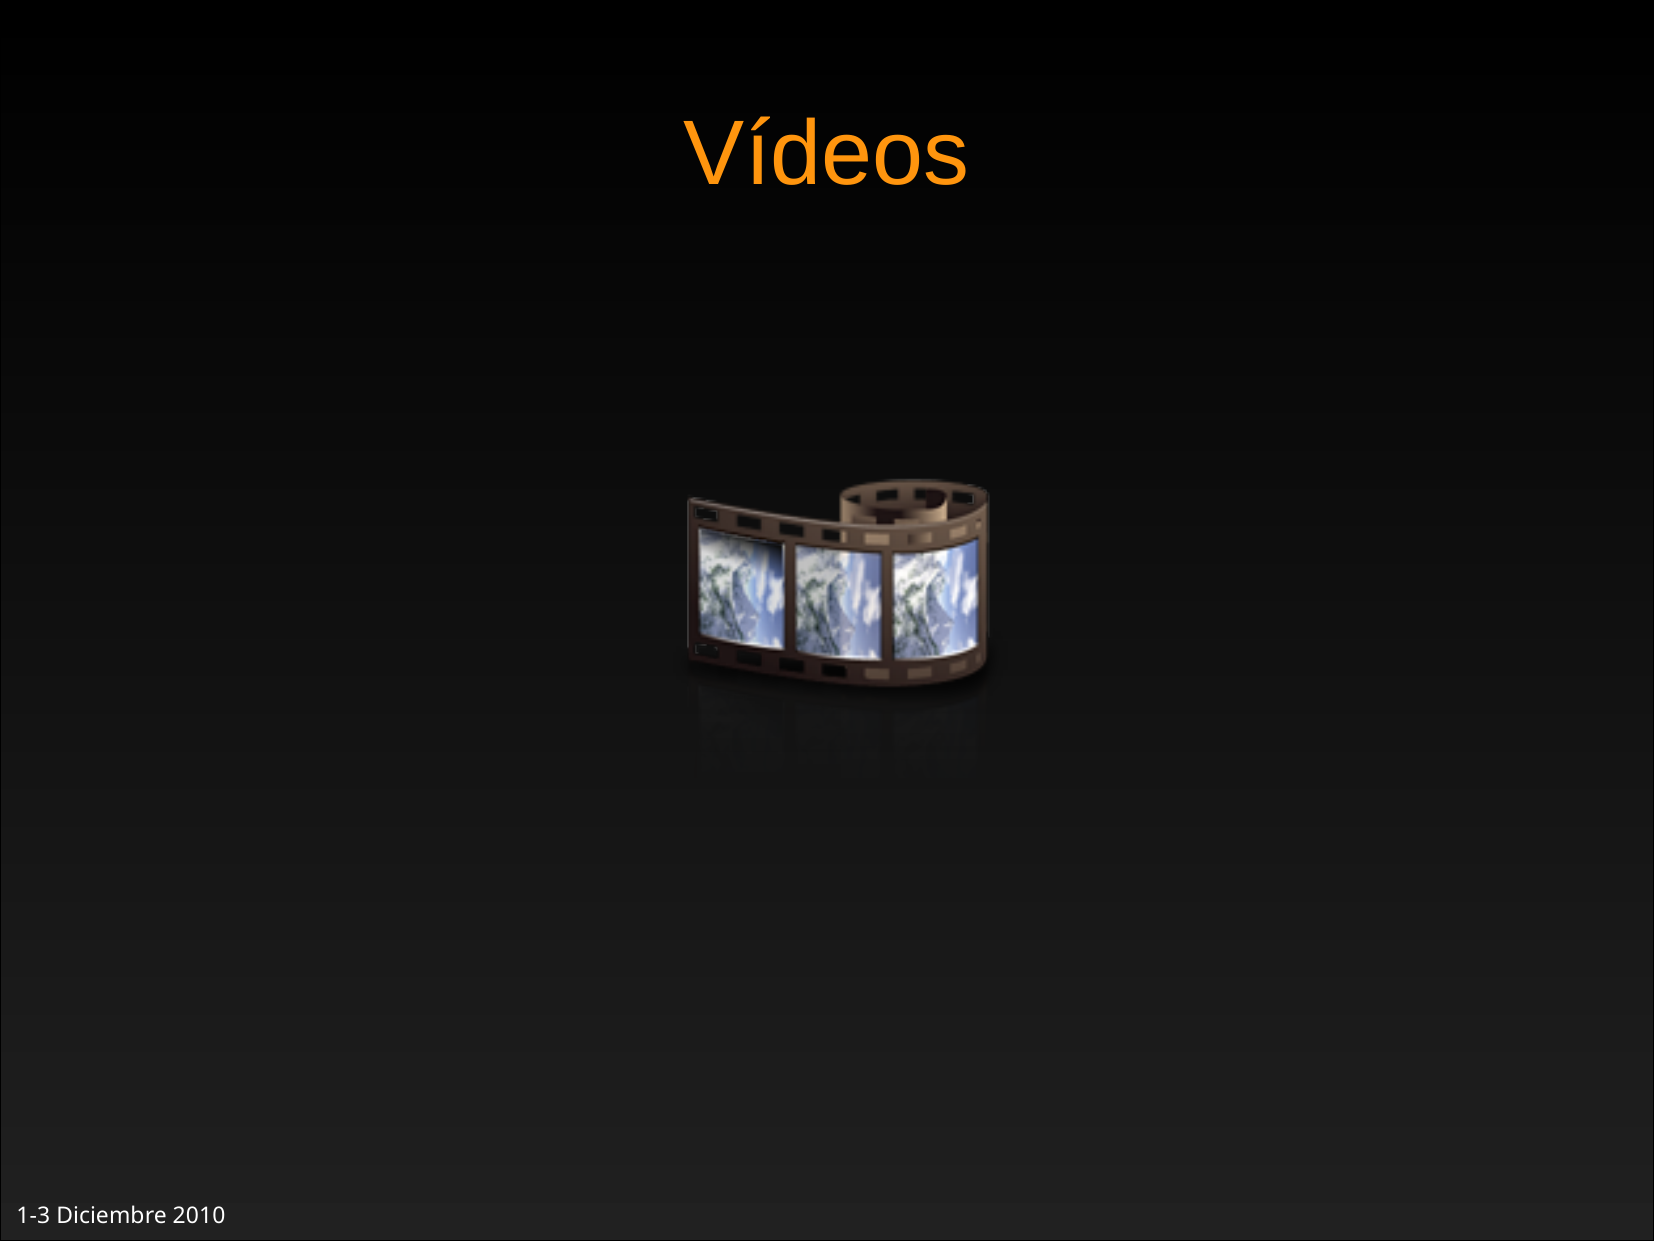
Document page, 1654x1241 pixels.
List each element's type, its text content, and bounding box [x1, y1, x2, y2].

title Vídeos [82, 49, 1571, 257]
picture [673, 462, 1008, 798]
